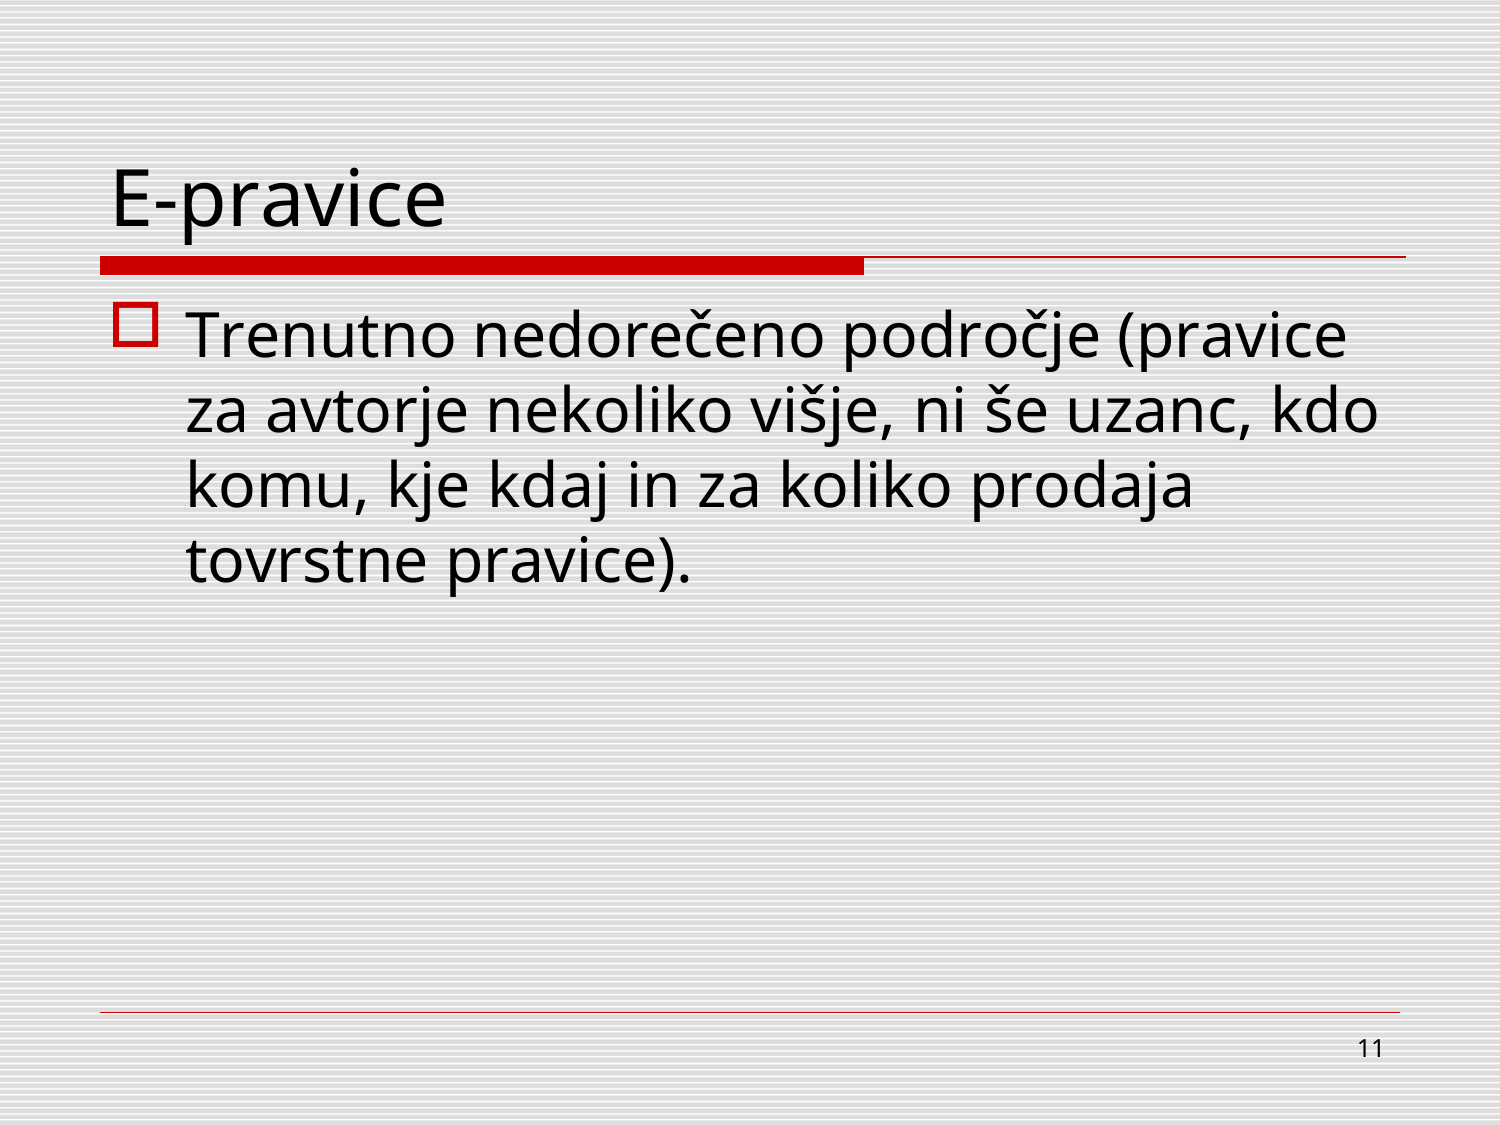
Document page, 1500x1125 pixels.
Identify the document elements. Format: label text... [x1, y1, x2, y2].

text_box <number> [1074, 1024, 1401, 1103]
picture [0, 0, 1500, 1125]
list Trenutno nedorečeno področje (pravice za avtorje nekoliko višje, ni še uzanc, kdo komu, kje kdaj in za koliko prodaja tovrstne pravice). [92, 287, 1406, 988]
title E-pravice [94, 49, 1407, 250]
